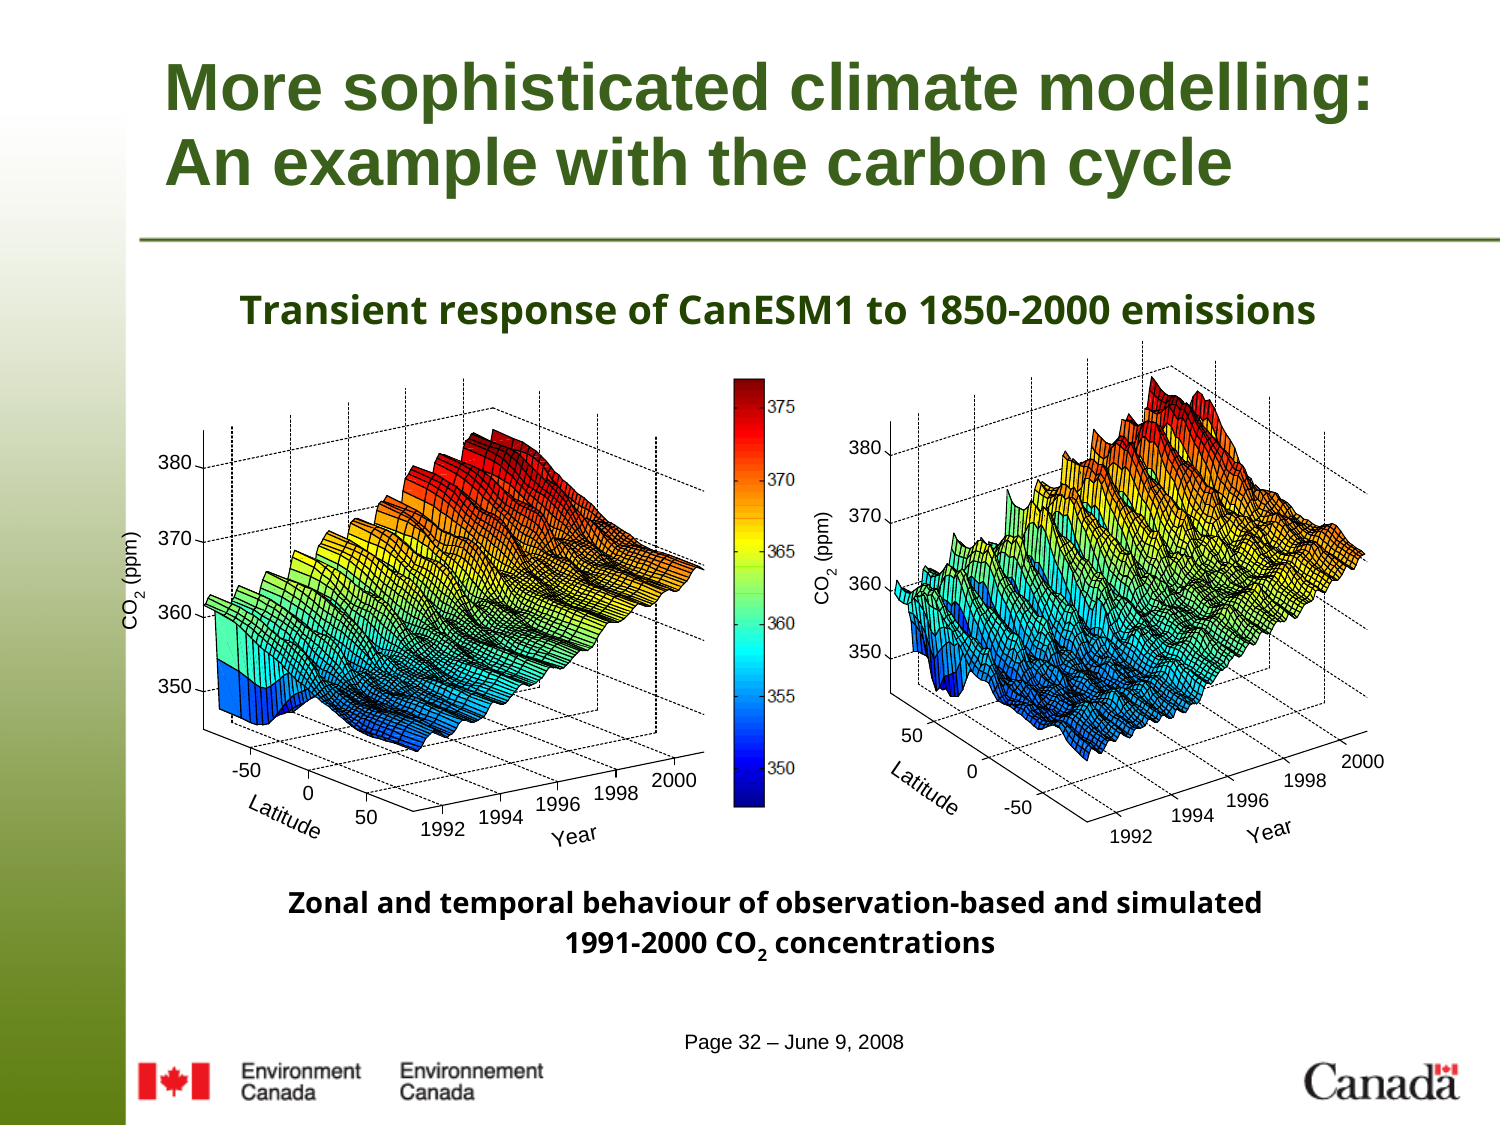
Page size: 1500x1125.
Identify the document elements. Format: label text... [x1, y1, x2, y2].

title More sophisticated climate modelling: An example with the carbon cycle [149, 37, 1463, 213]
picture [0, 0, 1500, 1125]
text_box Zonal and temporal behaviour of observation-based and simulated 1991-2000 CO2 concentrations [187, 874, 1373, 974]
text_box Transient response of CanESM1 to 1850-2000 emissions [224, 274, 1333, 345]
